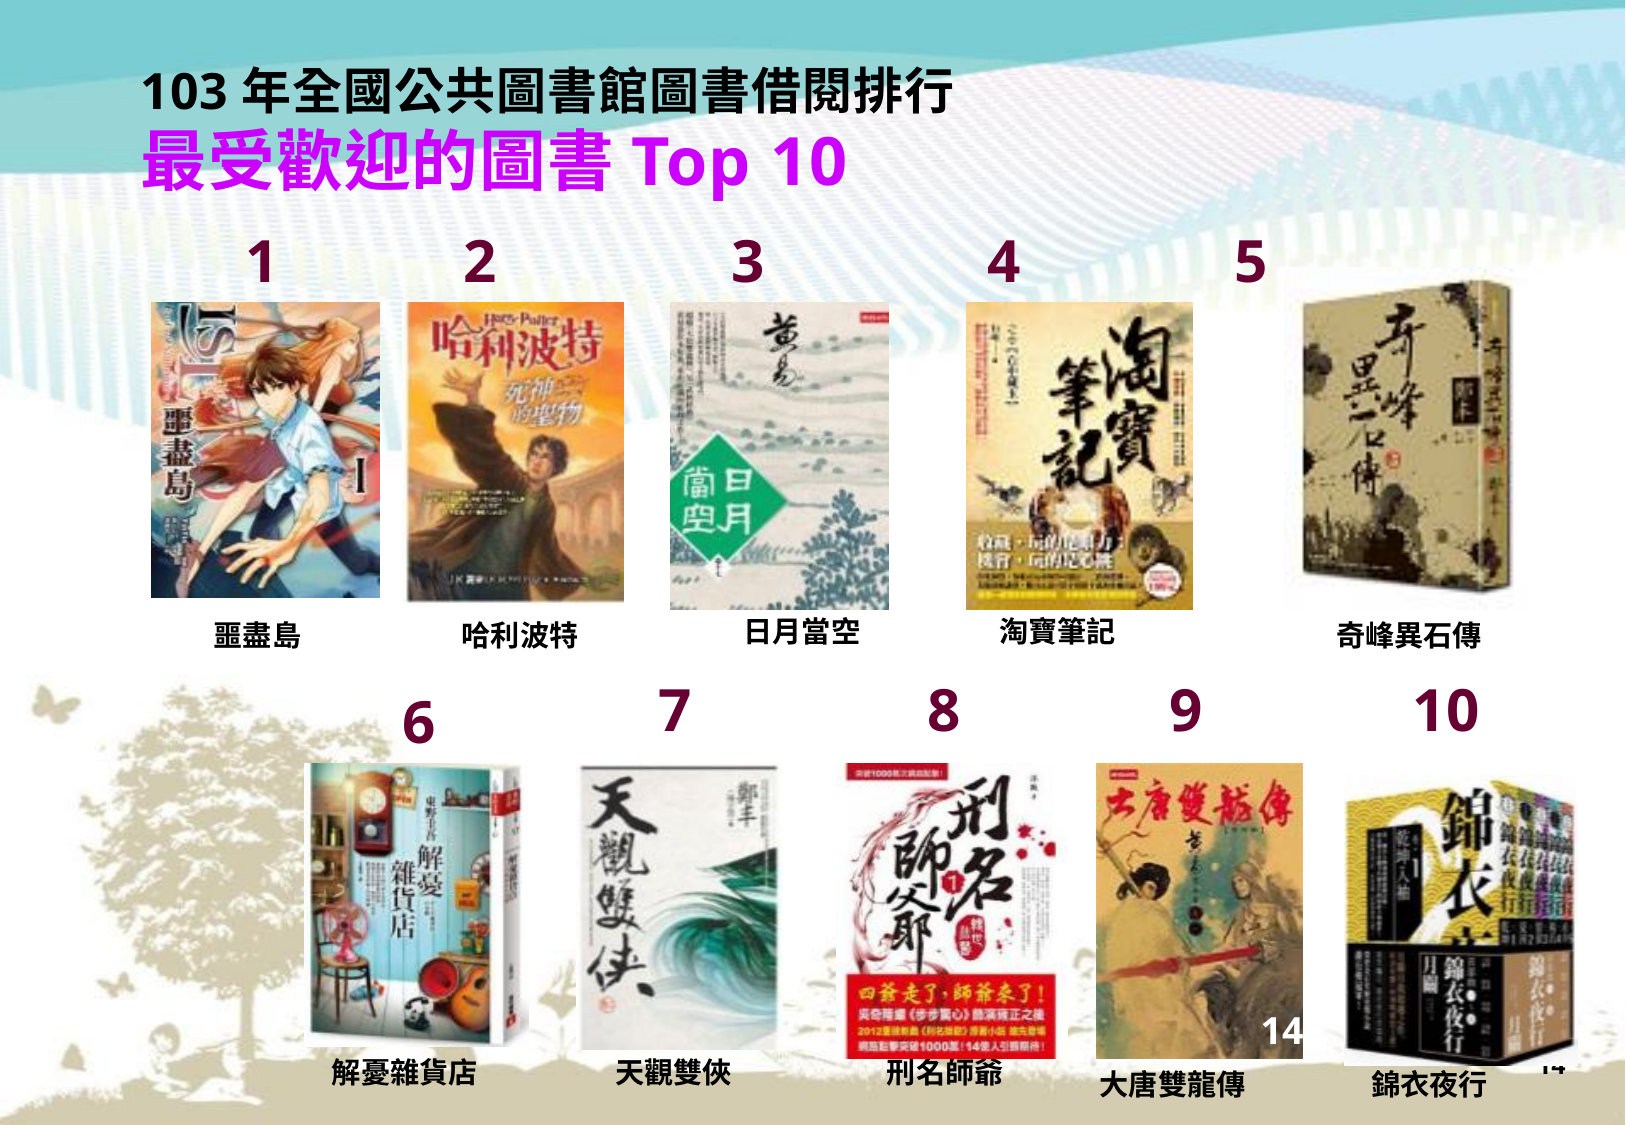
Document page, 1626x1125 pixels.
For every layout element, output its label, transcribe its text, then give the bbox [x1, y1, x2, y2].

text_box 大唐雙龍傳 [1084, 1058, 1261, 1109]
text_box 哈利波特 [446, 609, 594, 660]
text_box 天觀雙俠 [600, 1050, 748, 1097]
picture [0, 0, 1625, 1125]
text_box 7 [643, 665, 707, 751]
text_box 103年全國公共圖書館圖書借閱排行 最受歡迎的圖書Top 10 [125, 51, 971, 207]
text_box 4 [972, 216, 1036, 302]
text_box 10 [1397, 665, 1496, 751]
text_box 淘寶筆記 [984, 610, 1132, 657]
text_box 3 [716, 216, 780, 302]
text_box 1 [230, 216, 294, 302]
text_box 9 [1154, 665, 1218, 751]
text_box 刑名師爺 [872, 1059, 1019, 1097]
text_box 6 [387, 677, 451, 763]
text_box 奇峰異石傳 [1321, 610, 1498, 660]
text_box 解憂雜貨店 [317, 1047, 494, 1097]
text_box 噩盡島 [198, 609, 317, 660]
text_box 8 [912, 665, 977, 751]
text_box 5 [1201, 216, 1301, 302]
text_box 2 [448, 216, 512, 302]
text_box 錦衣夜行 [1356, 1078, 1504, 1109]
slide_number <編號> [1245, 999, 1625, 1078]
text_box 日月當空 [728, 610, 876, 657]
